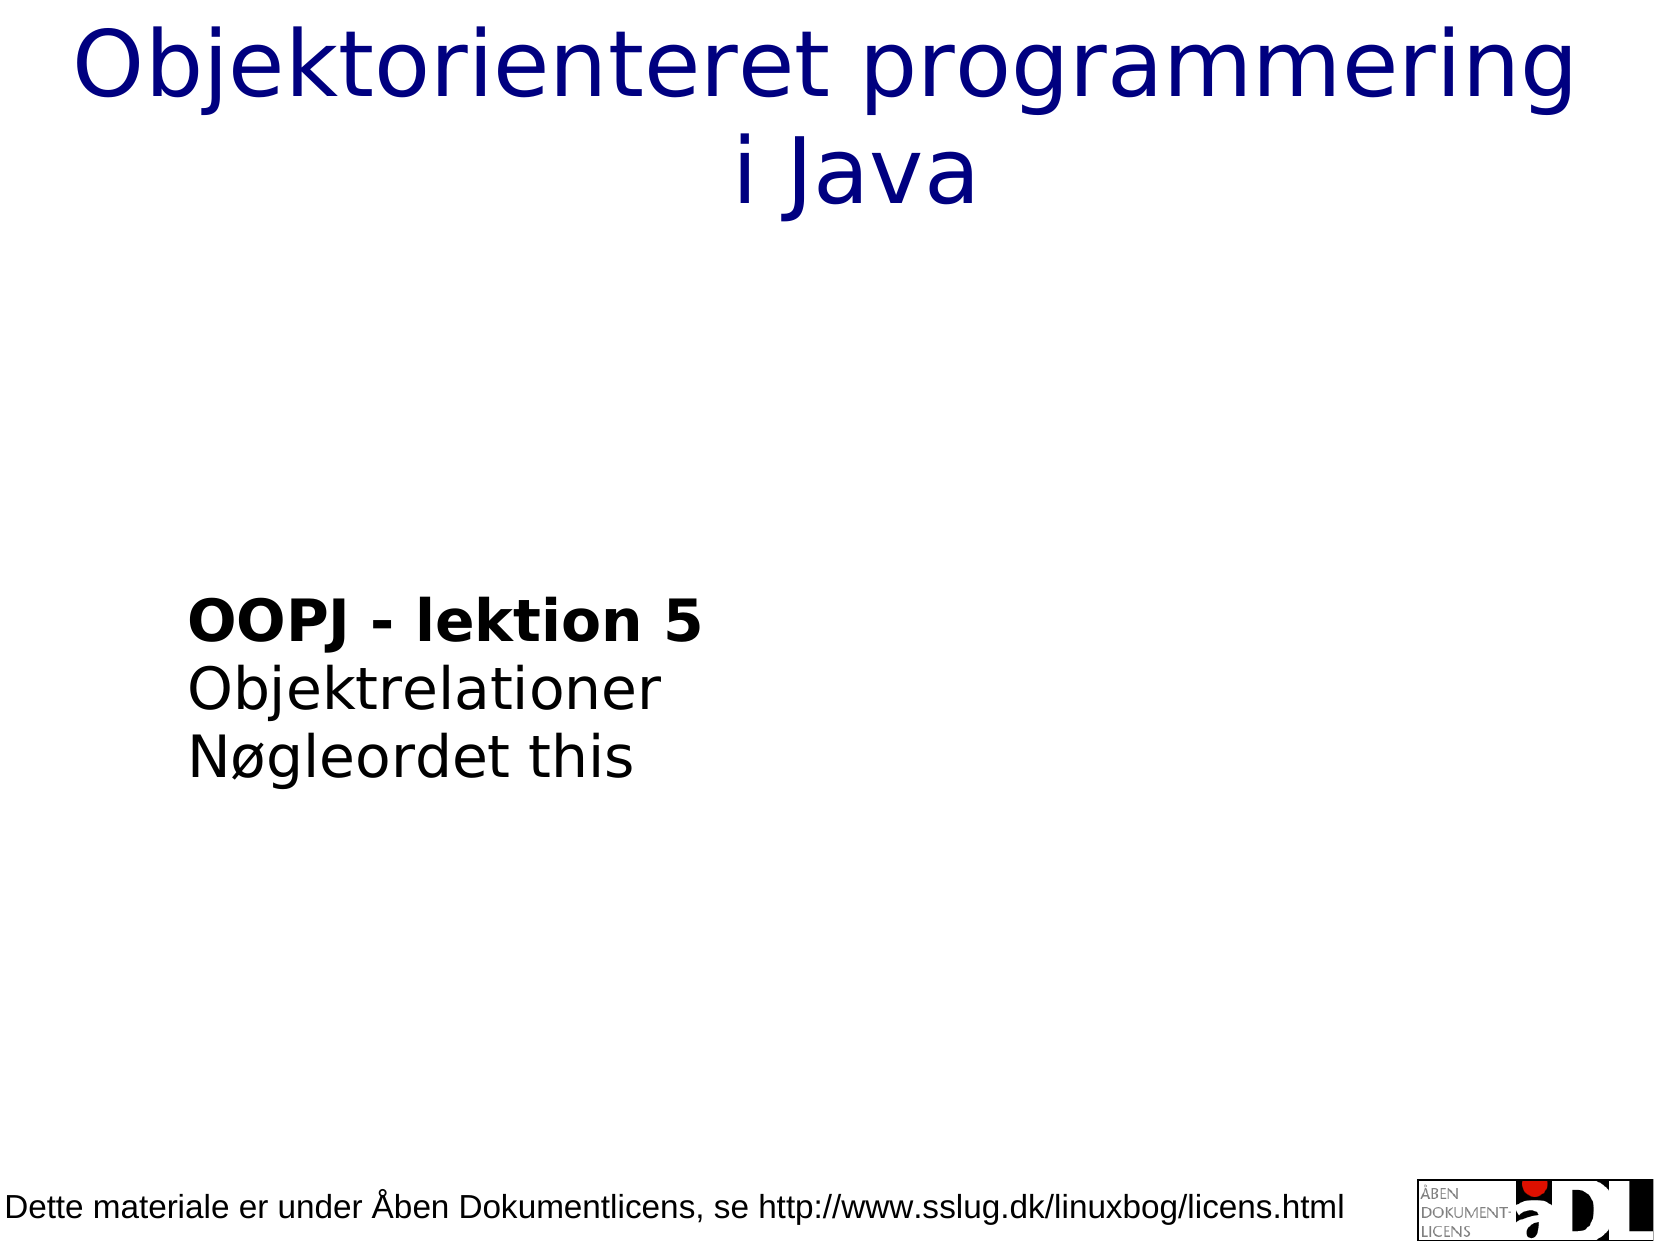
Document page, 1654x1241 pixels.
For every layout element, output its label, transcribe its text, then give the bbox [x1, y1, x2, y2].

text_box Dette materiale er under Åben Dokumentlicens, se http://www.sslug.dk/linuxbog/licens.html [4, 1188, 1348, 1238]
subtitle OOPJ - lektion 5 Objektrelationer Nøgleordet this [151, 221, 1532, 1157]
picture [1417, 1179, 1654, 1241]
title Objektorienteret programmering i Java [72, 10, 1582, 225]
